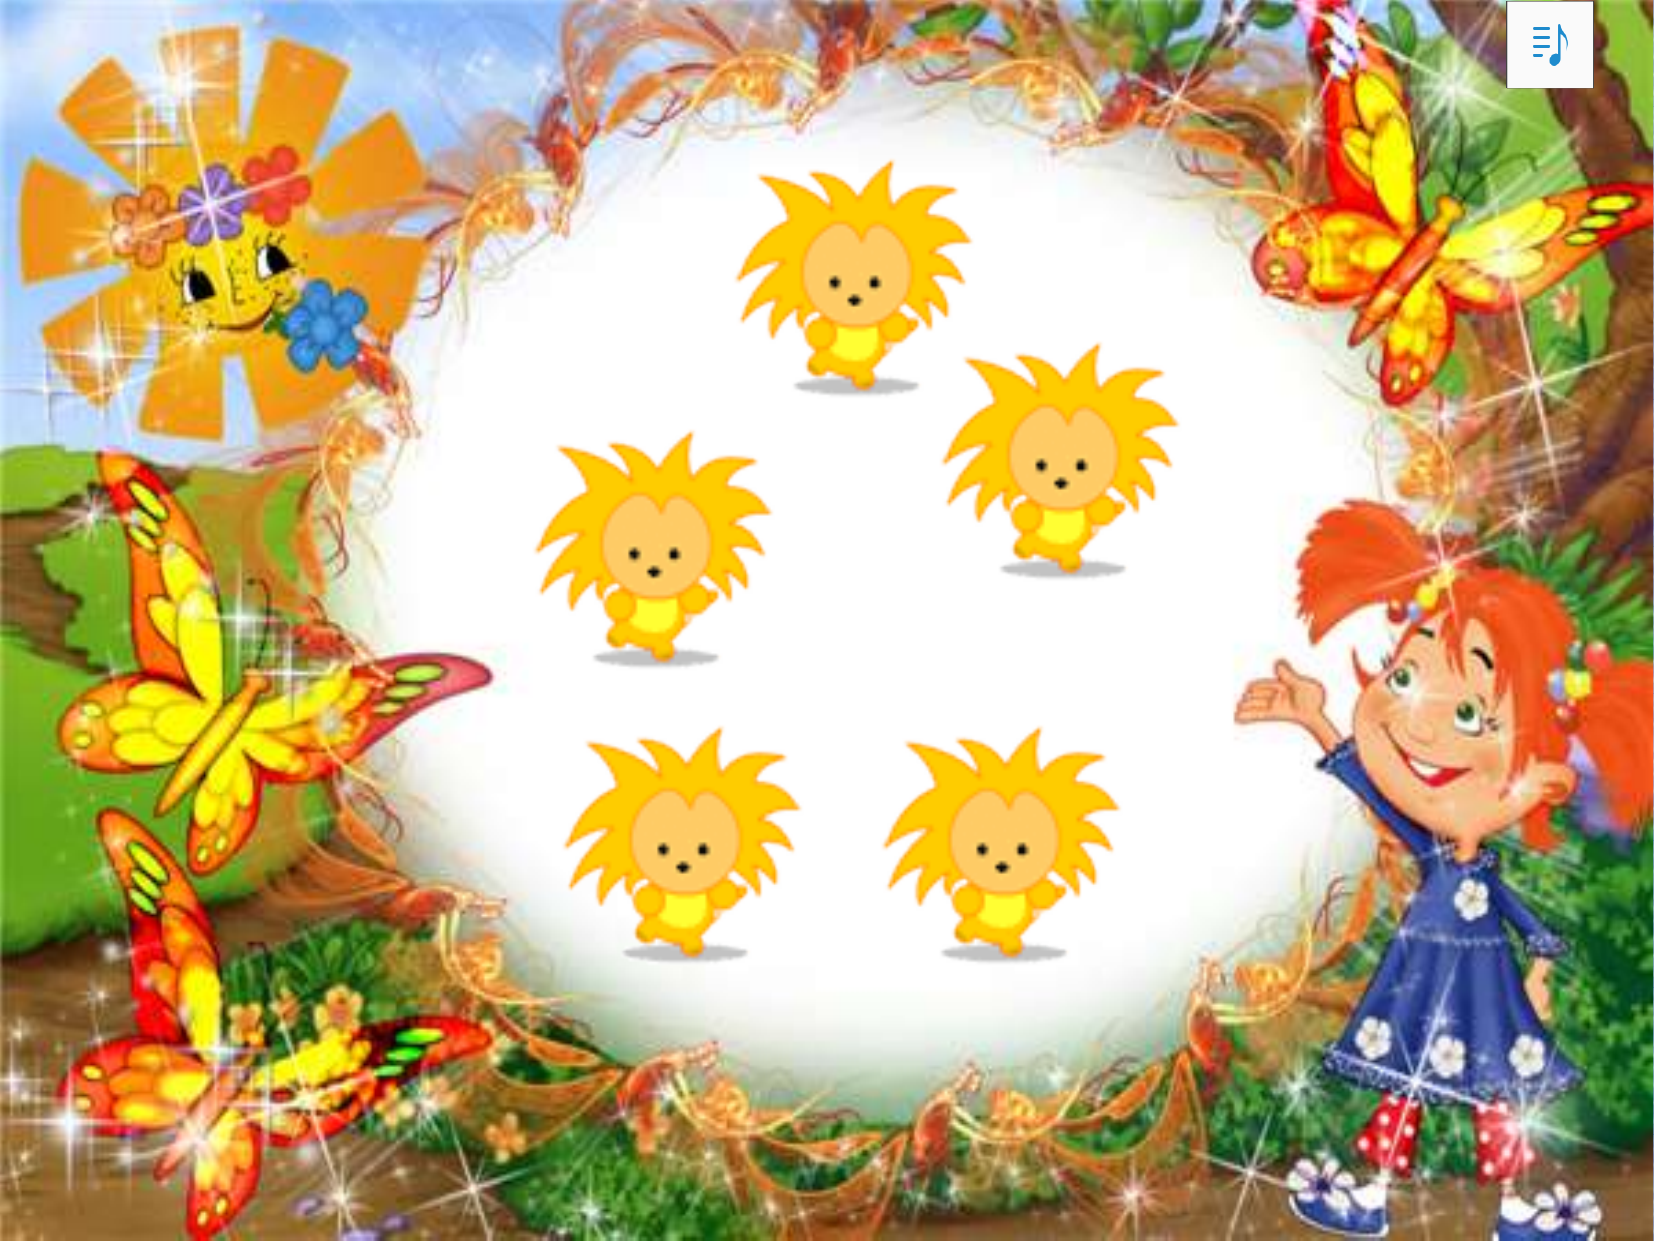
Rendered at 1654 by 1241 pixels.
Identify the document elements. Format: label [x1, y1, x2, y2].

picture [0, 0, 1654, 1241]
text_box [1505, 0, 1595, 89]
